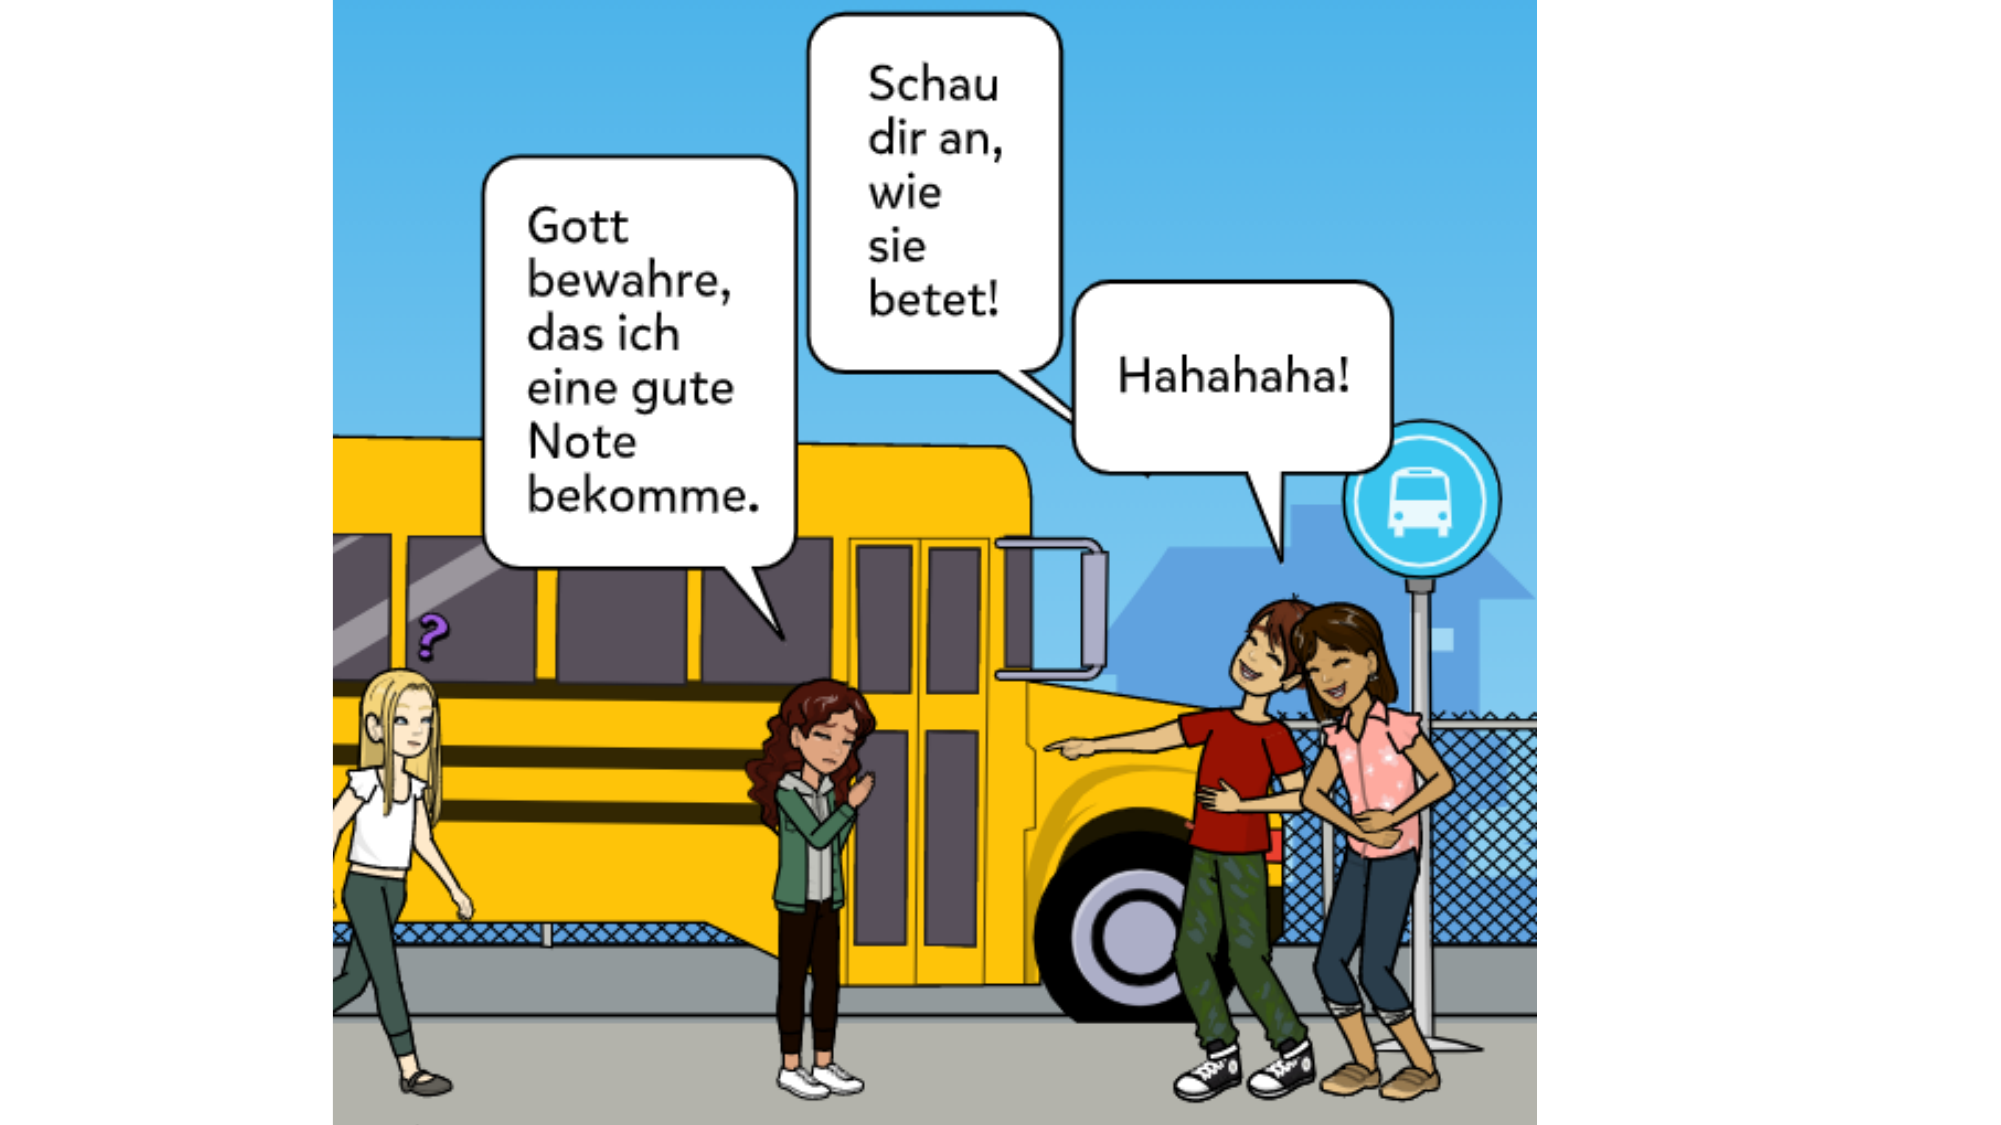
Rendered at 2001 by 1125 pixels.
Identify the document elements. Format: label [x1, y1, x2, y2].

picture [332, 0, 1537, 1125]
